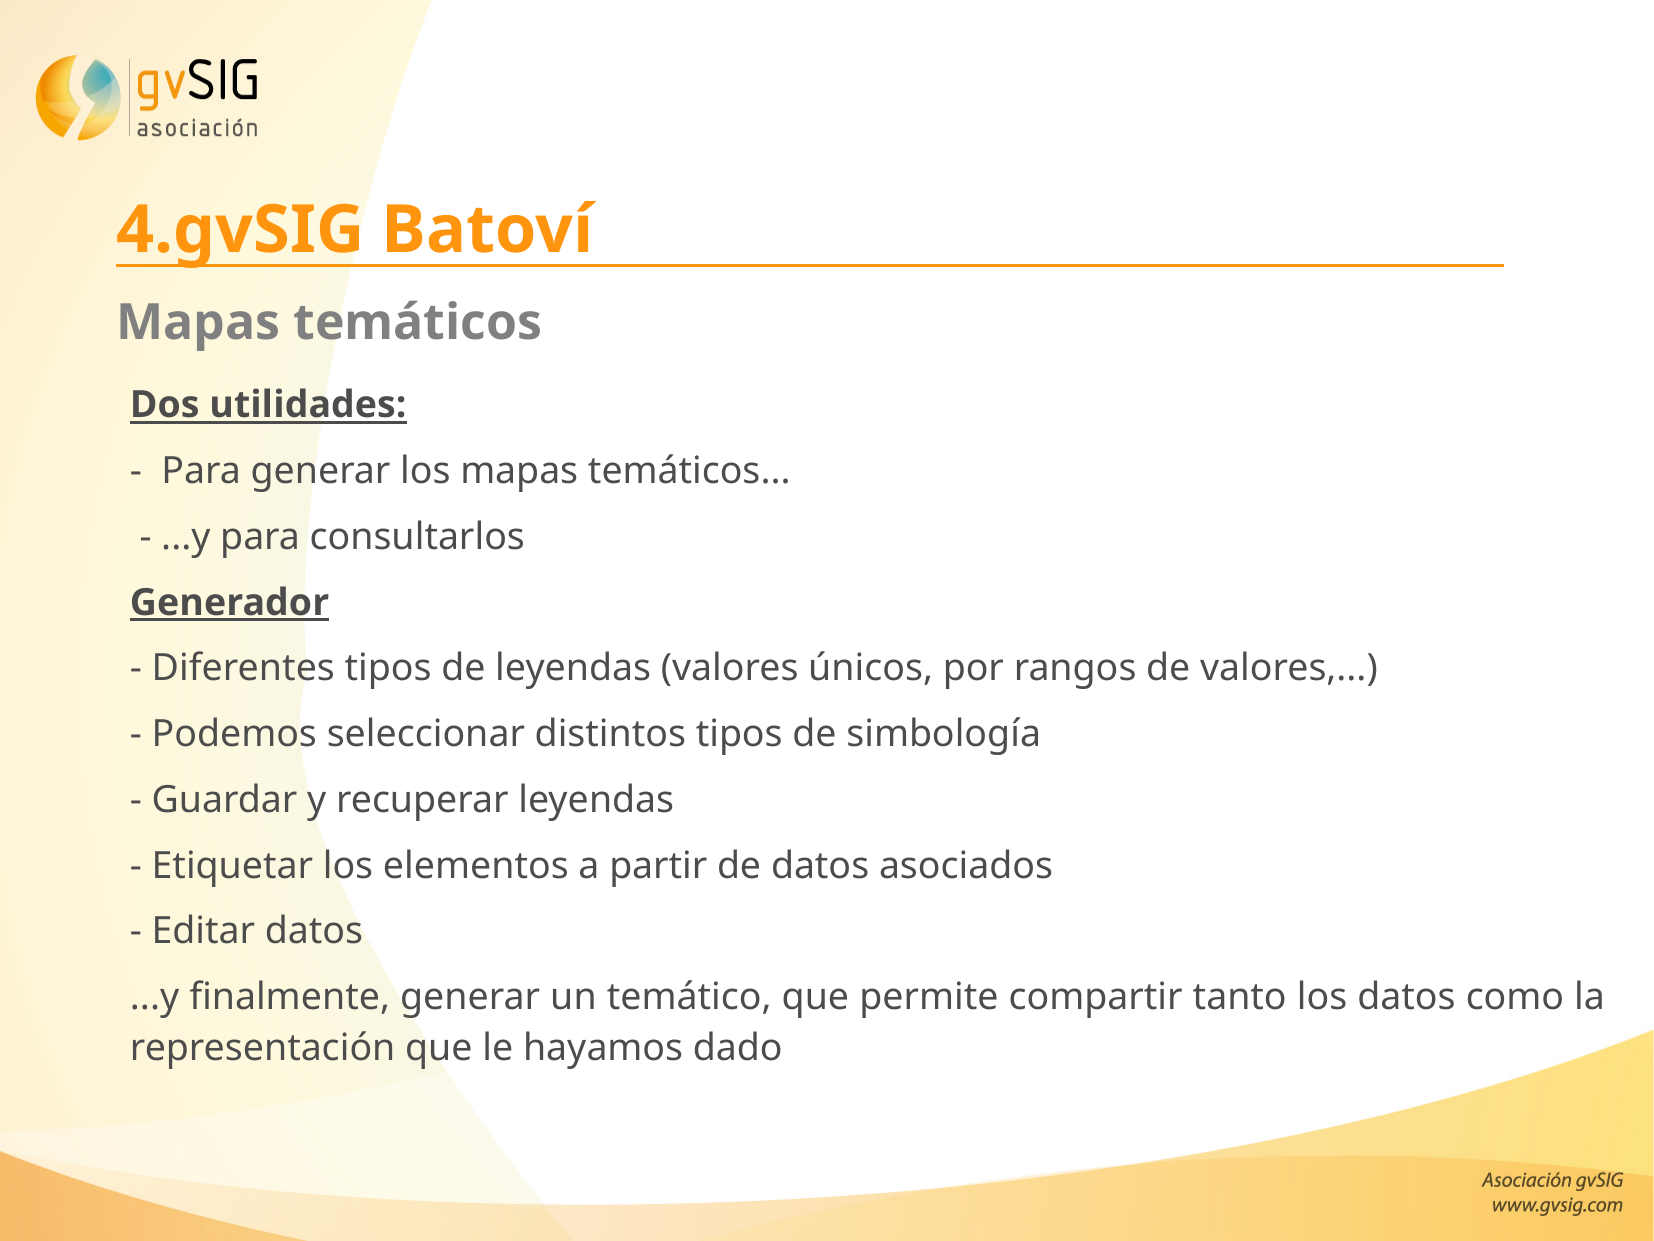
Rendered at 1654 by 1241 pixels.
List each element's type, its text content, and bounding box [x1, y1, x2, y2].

text_box Dos utilidades: - Para generar los mapas temáticos... - ...y para consultarlos Generador - Diferentes tipos de leyendas (valores únicos, por rangos de valores,...) - Podemos seleccionar distintos tipos de simbología - Guardar y recuperar leyendas - Etiquetar los elementos a partir de datos asociados - Editar datos ...y finalmente, generar un temático, que permite compartir tanto los datos como la representación que le hayamos dado [129, 377, 1607, 1087]
title Mapas temáticos [116, 276, 855, 365]
title 4.gvSIG Batoví [116, 177, 1605, 276]
picture [0, 0, 1654, 1241]
